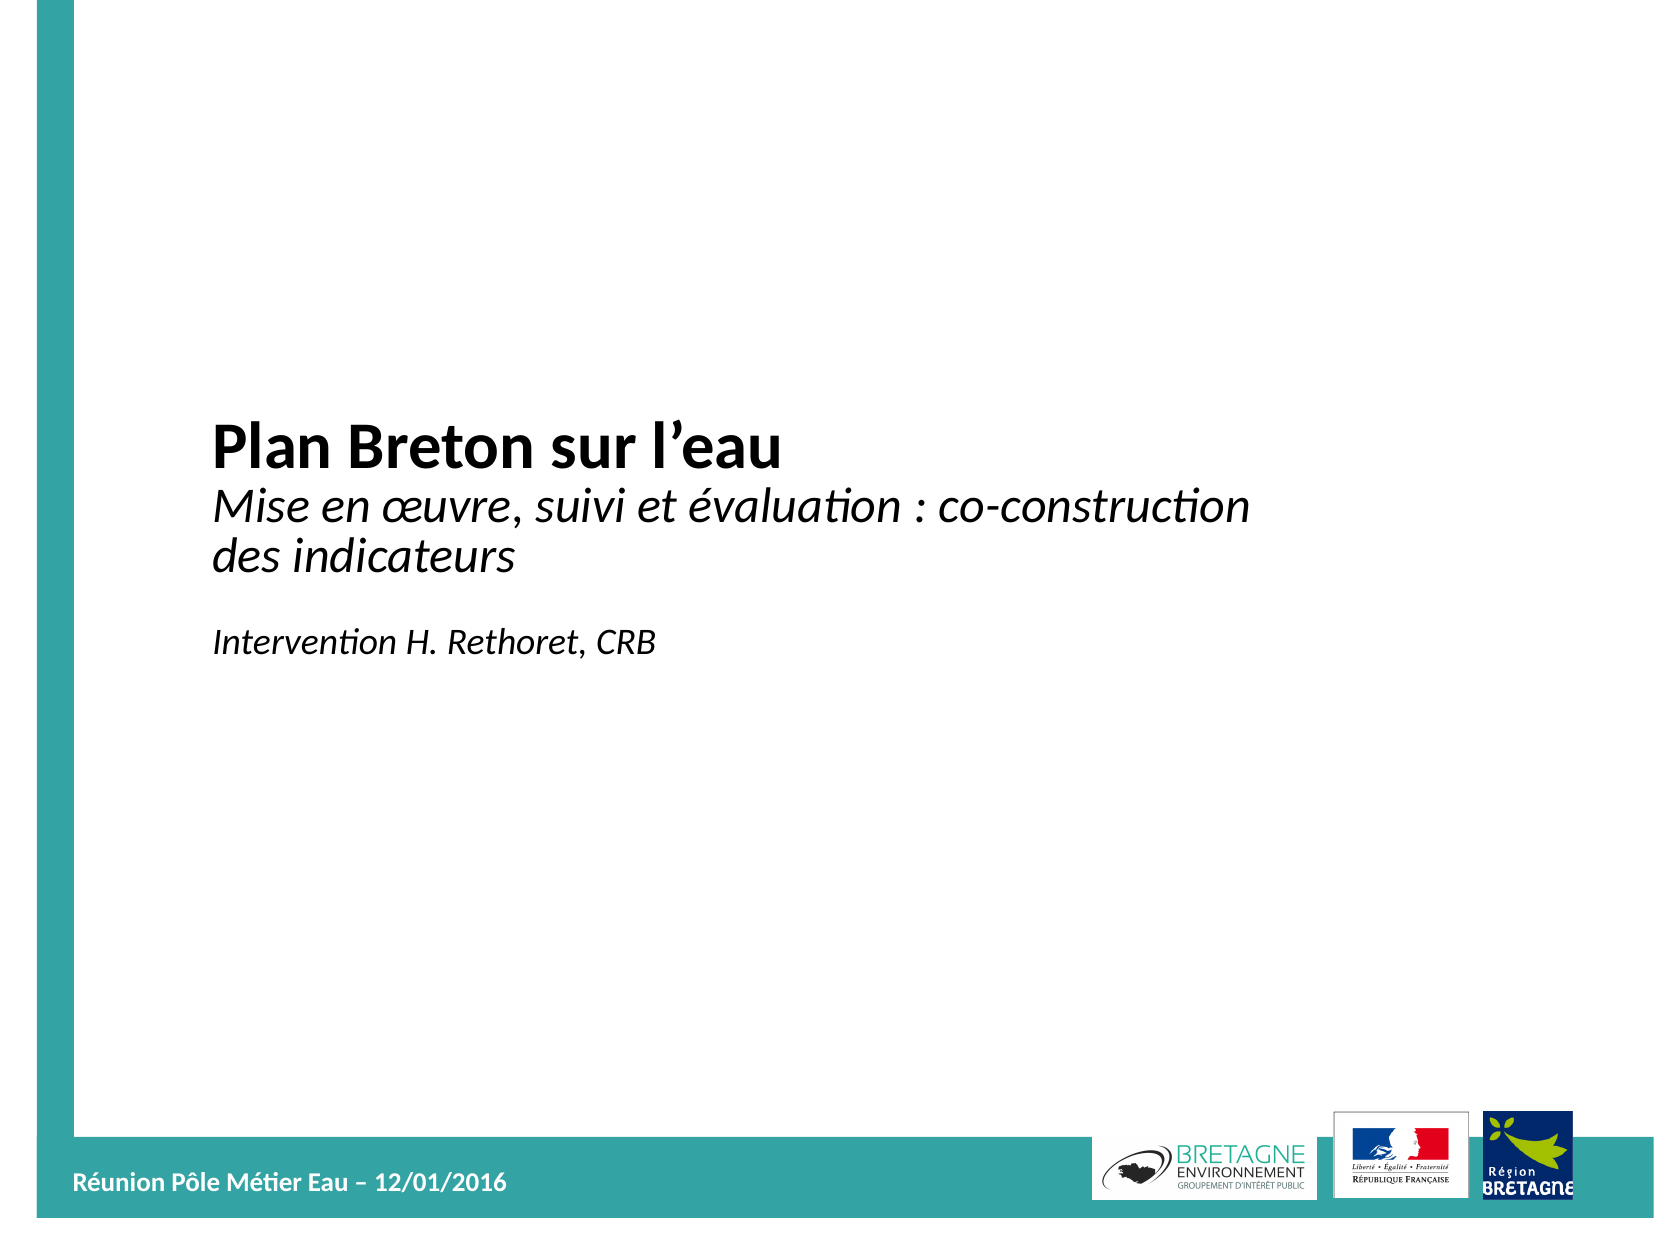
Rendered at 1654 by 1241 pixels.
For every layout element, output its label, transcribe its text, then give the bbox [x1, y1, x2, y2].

picture [1333, 1111, 1470, 1198]
picture [1483, 1111, 1573, 1200]
title Plan Breton sur l’eau Mise en œuvre, suivi et évaluation : co-construction des indicateurs Intervention H. Rethoret, CRB [212, 383, 1514, 766]
picture [1092, 1134, 1317, 1200]
